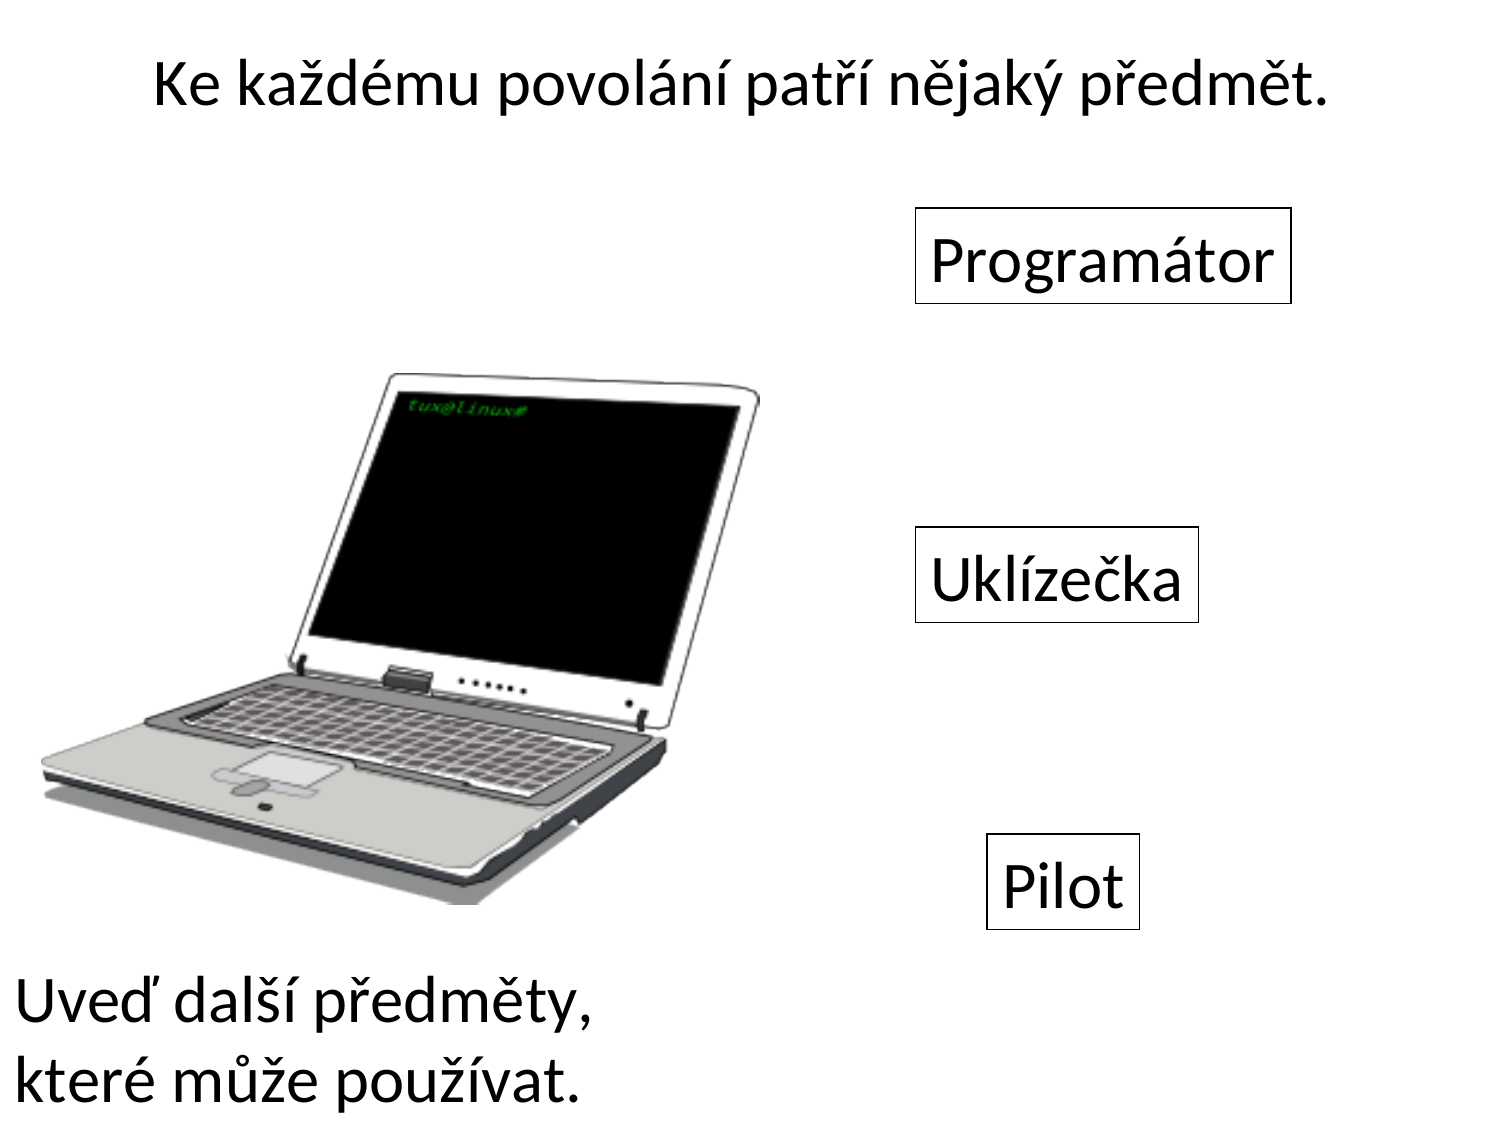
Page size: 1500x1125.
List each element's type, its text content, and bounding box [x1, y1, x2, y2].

text_box Uklízečka [915, 527, 1199, 623]
picture [41, 373, 760, 905]
text_box Uveď další předměty, které může používat. [0, 948, 610, 1124]
text_box Programátor [915, 207, 1291, 304]
text_box Ke každému povolání patří nějaký předmět. [139, 30, 1347, 127]
text_box Pilot [987, 834, 1140, 930]
